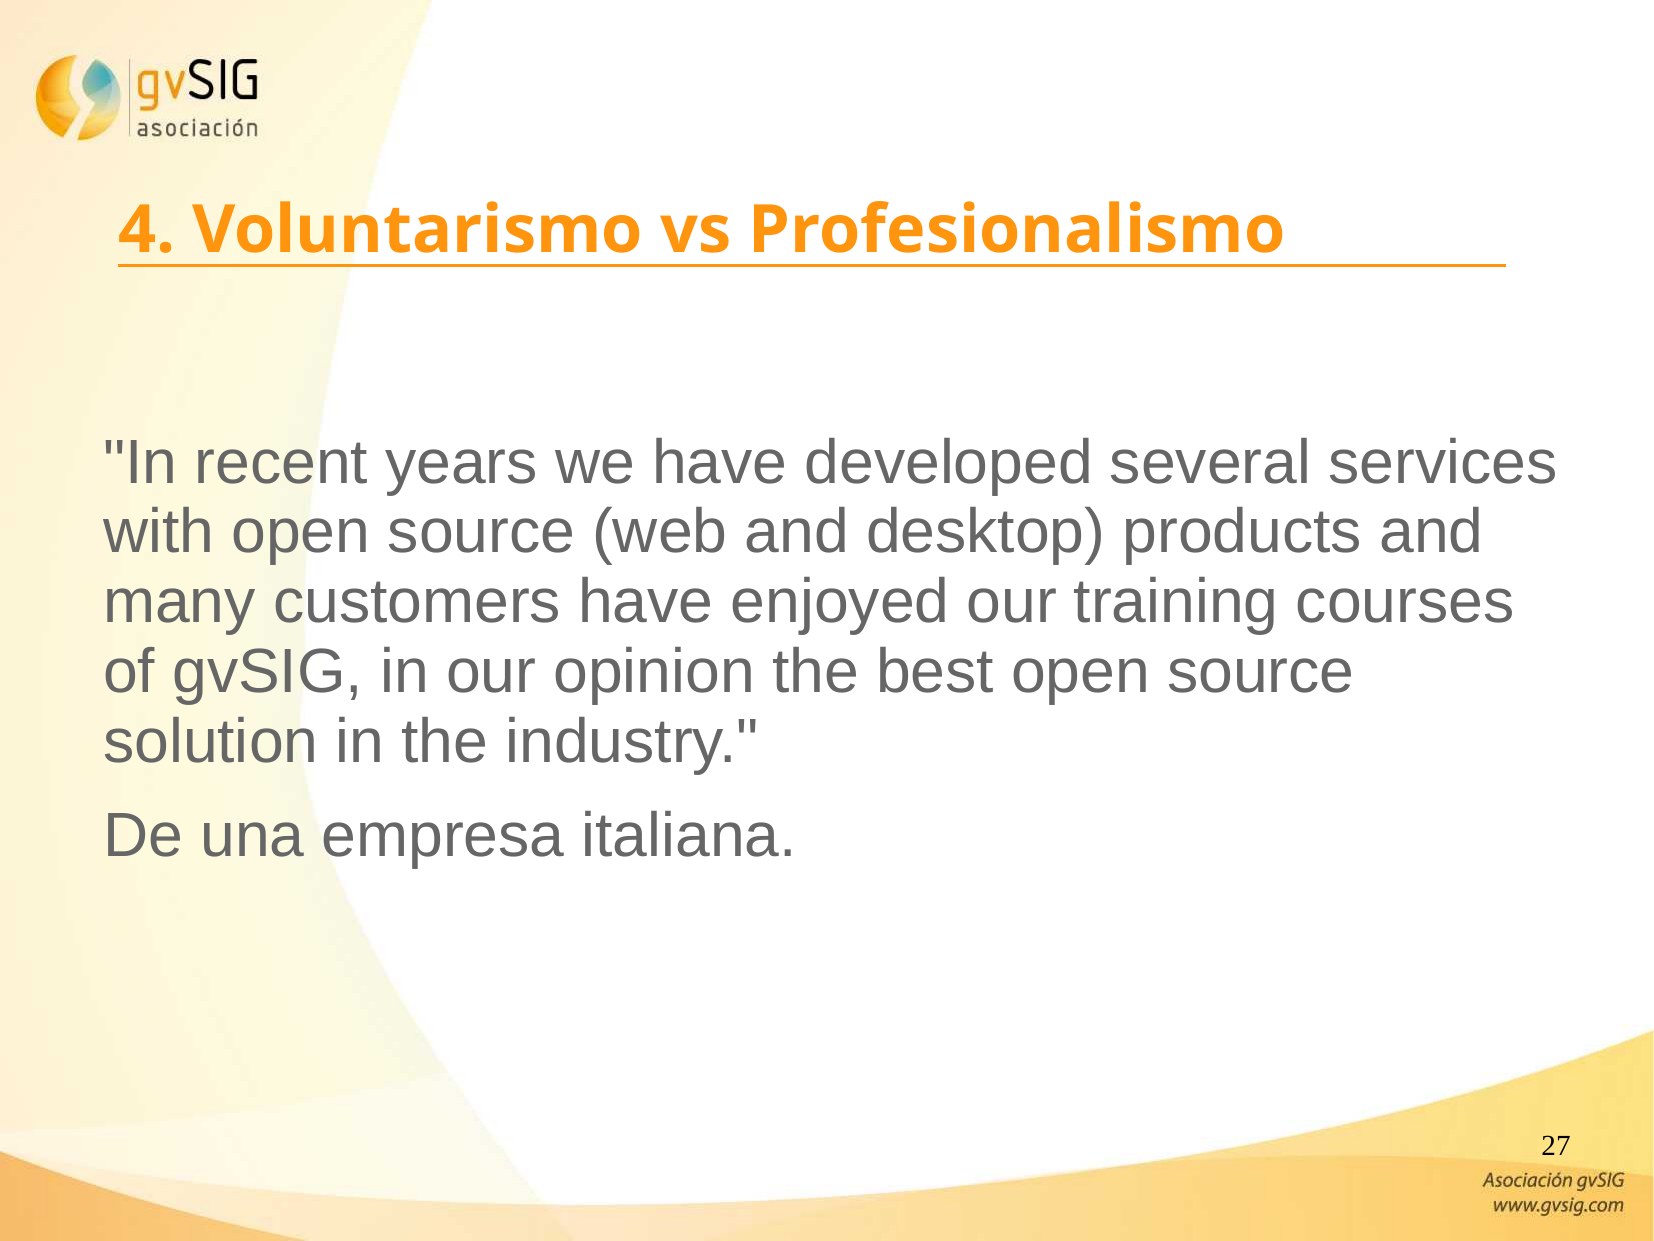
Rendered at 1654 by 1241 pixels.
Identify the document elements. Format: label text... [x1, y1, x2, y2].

text_box "In recent years we have developed several services with open source (web and desktop) products and many customers have enjoyed our training courses of gvSIG, in our opinion the best open source solution in the industry." De una empresa italiana. [88, 324, 1595, 878]
picture [0, 0, 1654, 1241]
title 4. Voluntarismo vs Profesionalismo [118, 177, 1607, 276]
